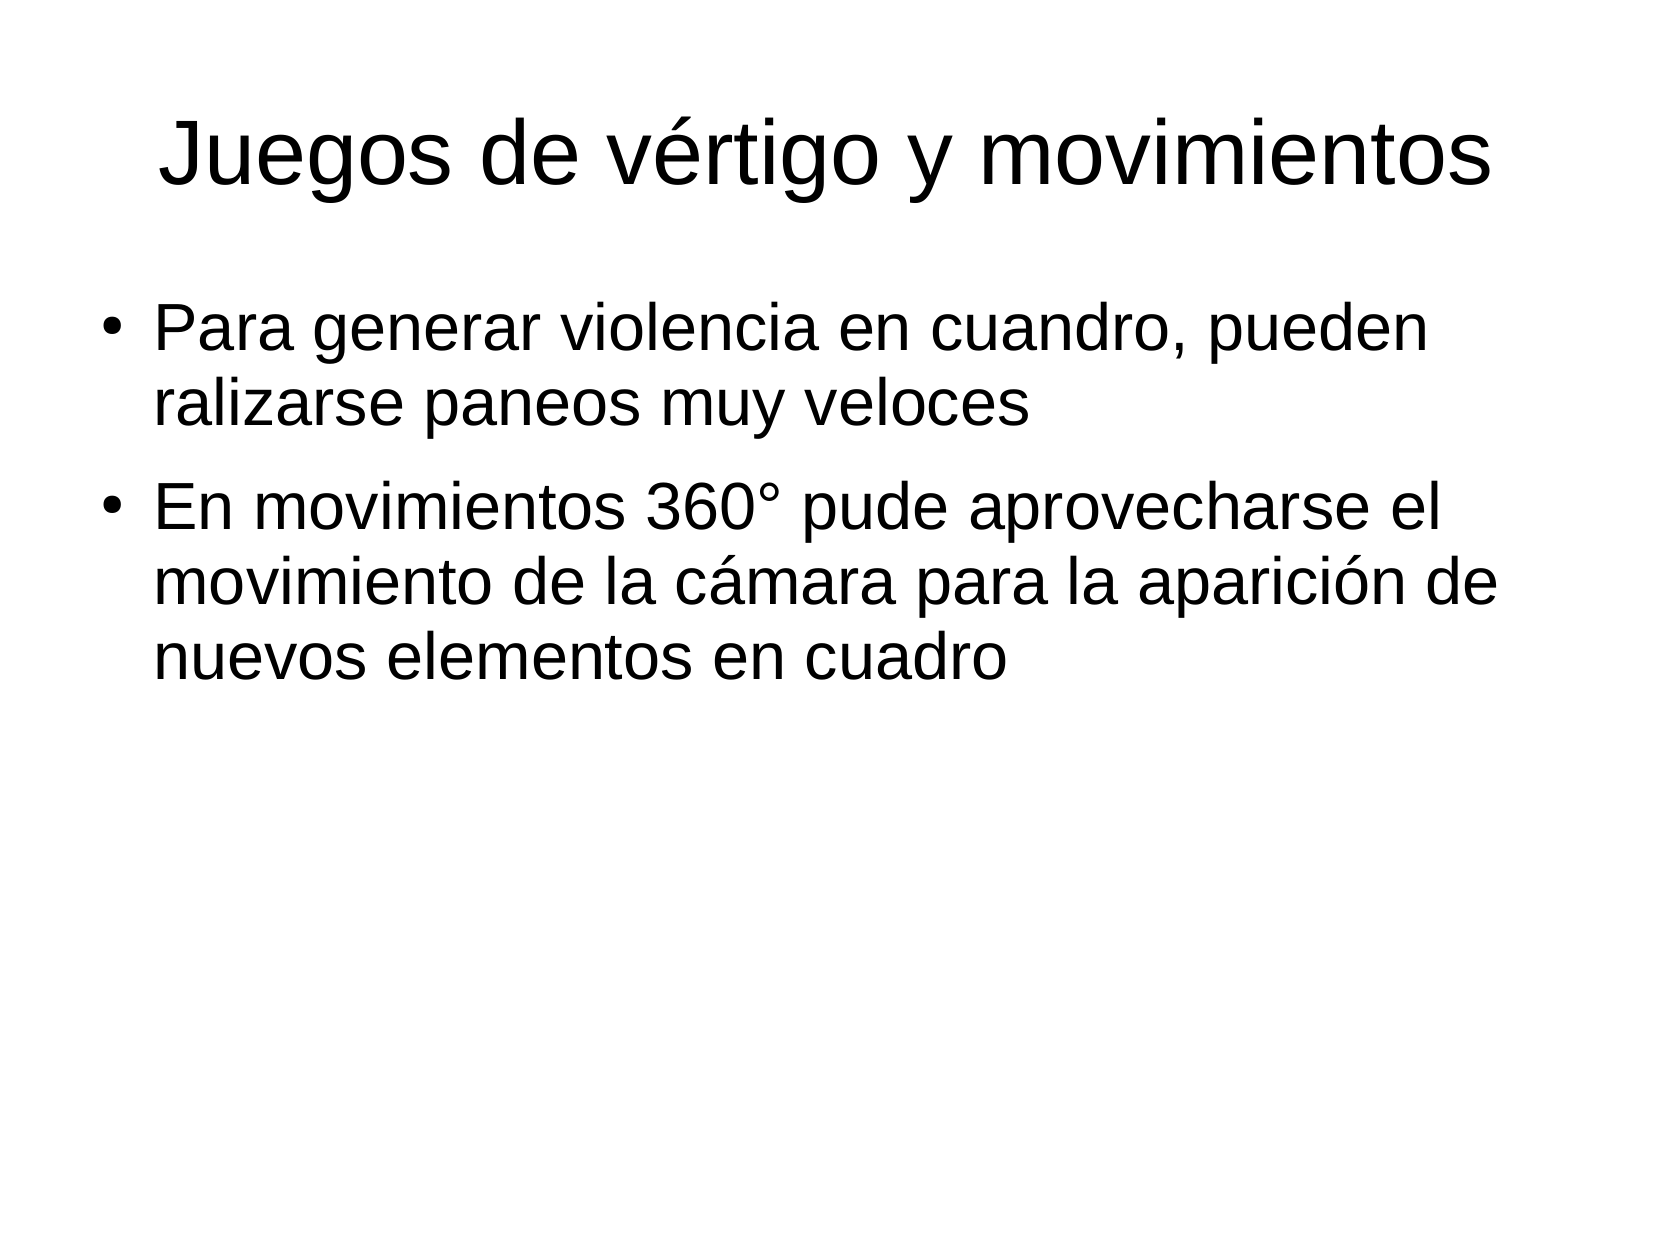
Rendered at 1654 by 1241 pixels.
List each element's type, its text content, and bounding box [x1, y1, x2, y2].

title Juegos de vértigo y movimientos [82, 49, 1571, 257]
list Para generar violencia en cuandro, pueden ralizarse paneos muy veloces En movimientos 360° pude aprovecharse el movimiento de la cámara para la aparición de nuevos elementos en cuadro [82, 290, 1571, 1010]
